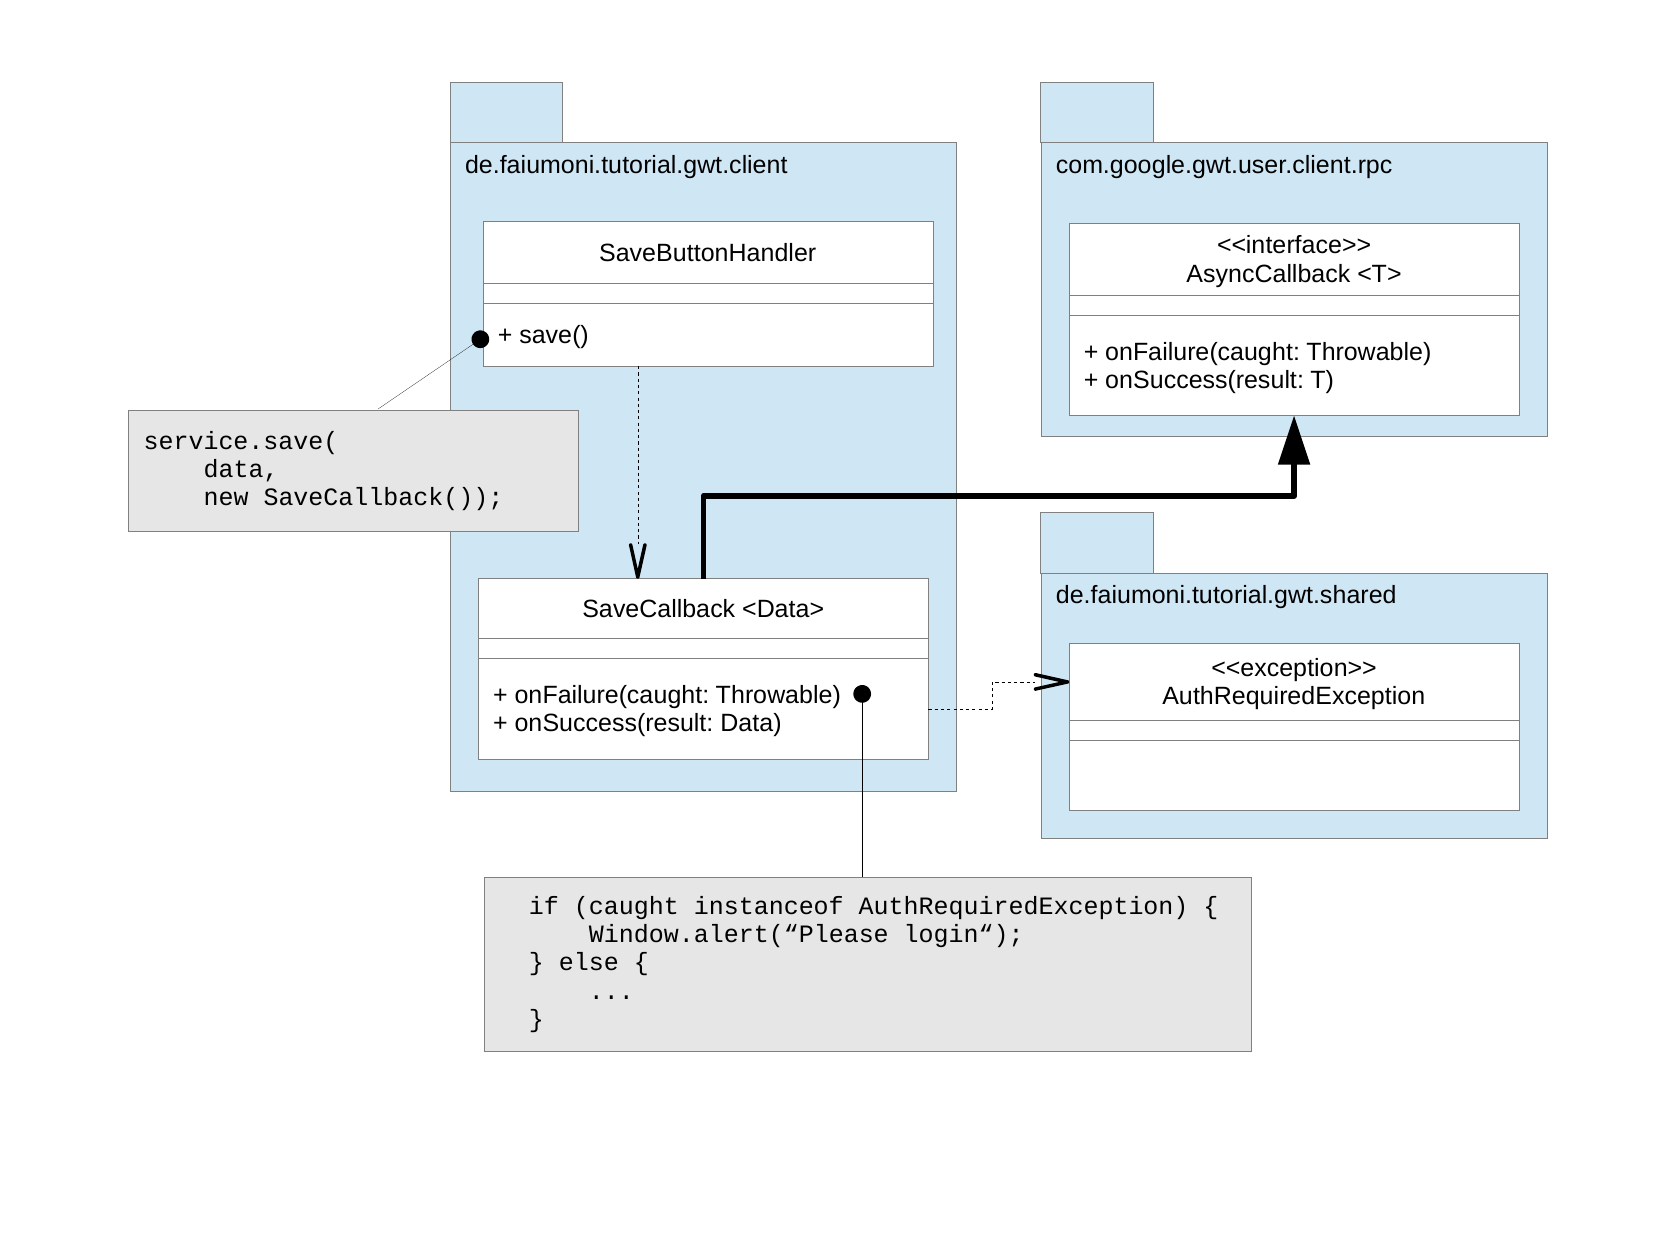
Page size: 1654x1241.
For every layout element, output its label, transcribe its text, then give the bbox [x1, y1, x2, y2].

text_box service.save( data, new SaveCallback()); [128, 410, 579, 532]
text_box [483, 283, 934, 303]
text_box + onFailure(caught: Throwable) + onSuccess(result: T) [1069, 315, 1520, 416]
text_box [450, 82, 563, 143]
text_box SaveButtonHandler [483, 221, 934, 283]
text_box <<exception>> AuthRequiredException [1069, 643, 1520, 720]
text_box com.google.gwt.user.client.rpc [1041, 142, 1548, 437]
text_box [478, 638, 929, 658]
text_box SaveCallback <Data> [478, 578, 929, 638]
text_box de.faiumoni.tutorial.gwt.client [707, 500, 957, 792]
text_box <<interface>> AsyncCallback <T> [1069, 223, 1520, 295]
text_box [1069, 295, 1520, 315]
text_box if (caught instanceof AuthRequiredException) { Window.alert(“Please login“); } else { ... } [484, 877, 1252, 1052]
text_box + save() [483, 303, 934, 367]
text_box de.faiumoni.tutorial.gwt.shared [1041, 573, 1548, 839]
text_box [1040, 82, 1154, 143]
text_box [1069, 720, 1520, 811]
text_box de.faiumoni.tutorial.gwt.client [450, 142, 957, 792]
text_box + onFailure(caught: Throwable) + onSuccess(result: Data) [478, 658, 929, 760]
text_box [1040, 512, 1154, 574]
